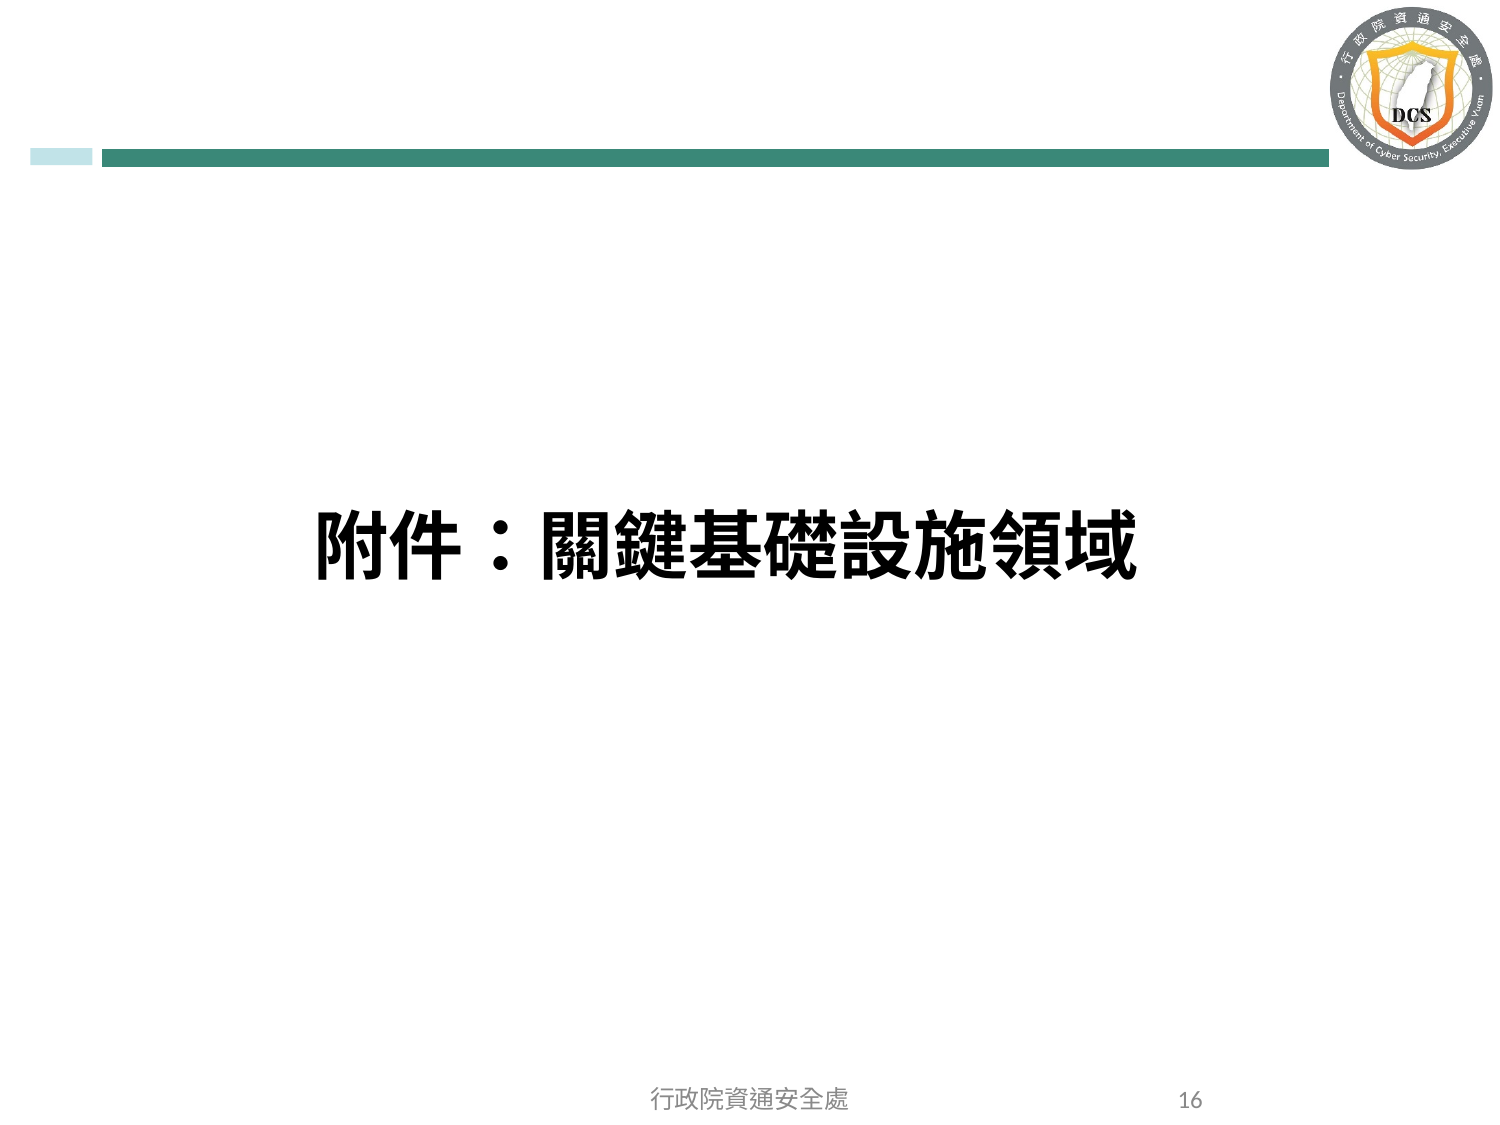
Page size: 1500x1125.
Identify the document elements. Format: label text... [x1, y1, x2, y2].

text_box [1162, 1076, 1500, 1120]
text_box 行政院資通安全處 [496, 1076, 1004, 1120]
text_box 附件：關鍵基礎設施領域 [299, 501, 1163, 599]
